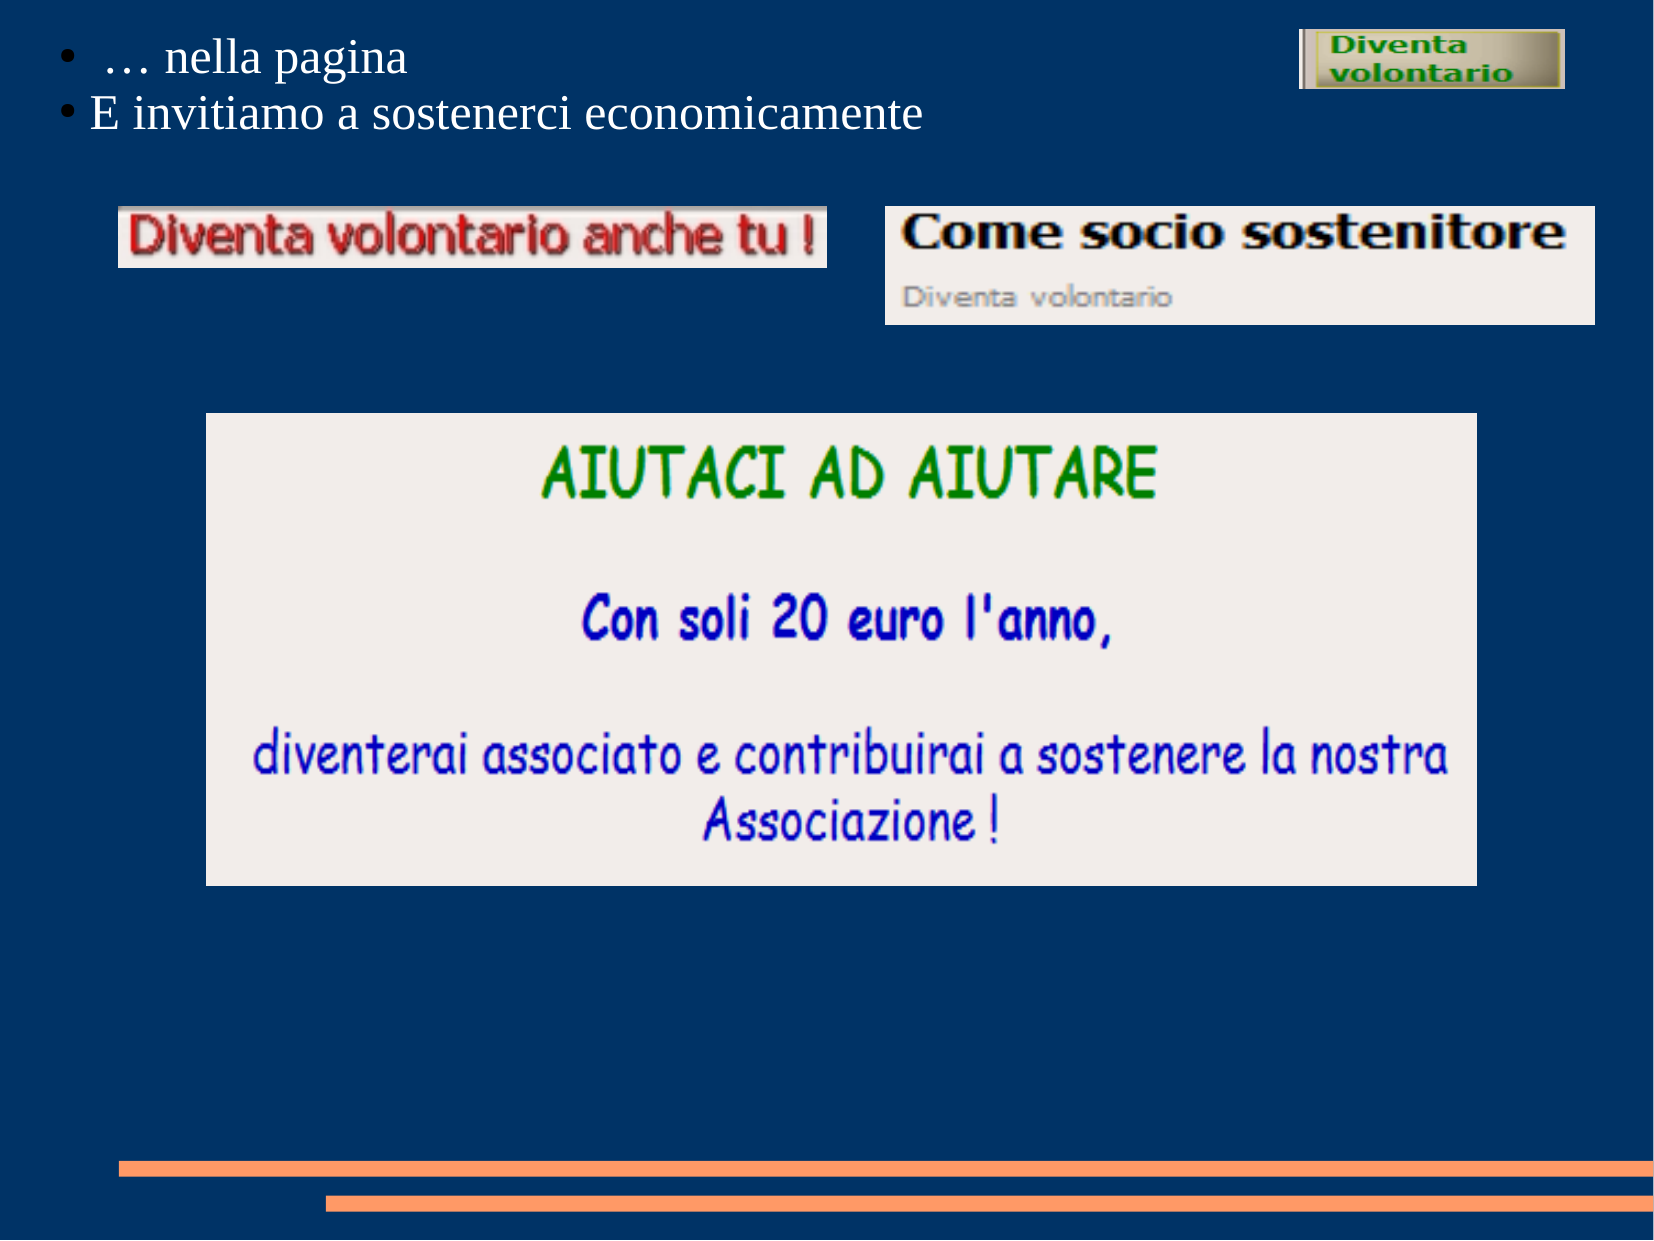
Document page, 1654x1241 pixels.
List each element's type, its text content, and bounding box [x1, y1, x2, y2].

picture [1299, 29, 1565, 89]
picture [885, 206, 1595, 325]
picture [118, 206, 827, 268]
picture [206, 413, 1477, 886]
text_box … nella pagina E invitiamo a sostenerci economicamente [59, 29, 1300, 143]
